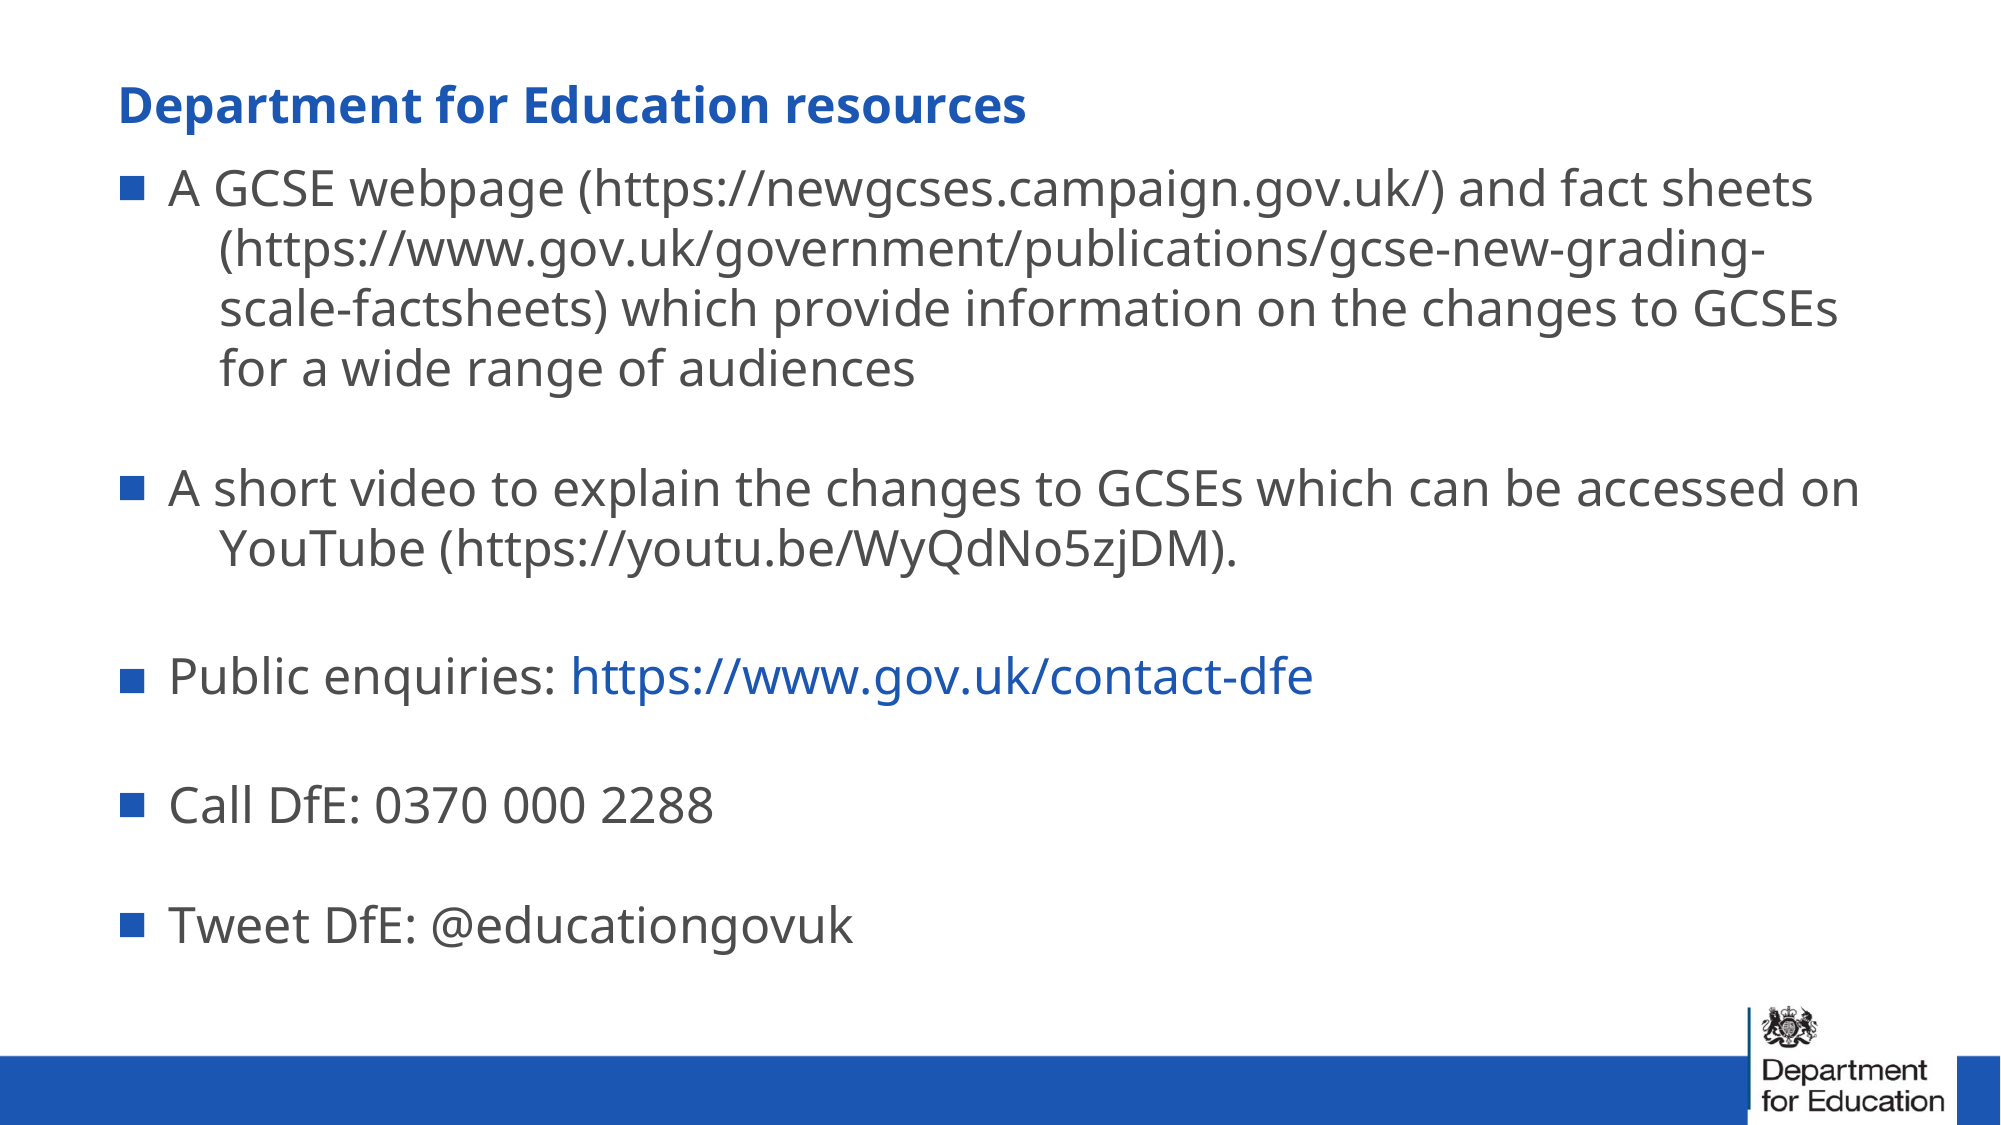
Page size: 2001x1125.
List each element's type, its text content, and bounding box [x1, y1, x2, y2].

picture [1747, 999, 1957, 1125]
title Department for Education resources [102, 66, 1491, 161]
list A GCSE webpage (https://newgcses.campaign.gov.uk/) and fact sheets (https://www.gov.uk/government/publications/gcse-new-grading-scale-factsheets) which provide information on the changes to GCSEs for a wide range of audiences A short video to explain the changes to GCSEs which can be accessed on YouTube (https://youtu.be/WyQdNo5zjDM). Public enquiries: https://www.gov.uk/contact-dfe Call DfE: 0370 000 2288 Tweet DfE: @educationgovuk [102, 149, 1903, 1036]
